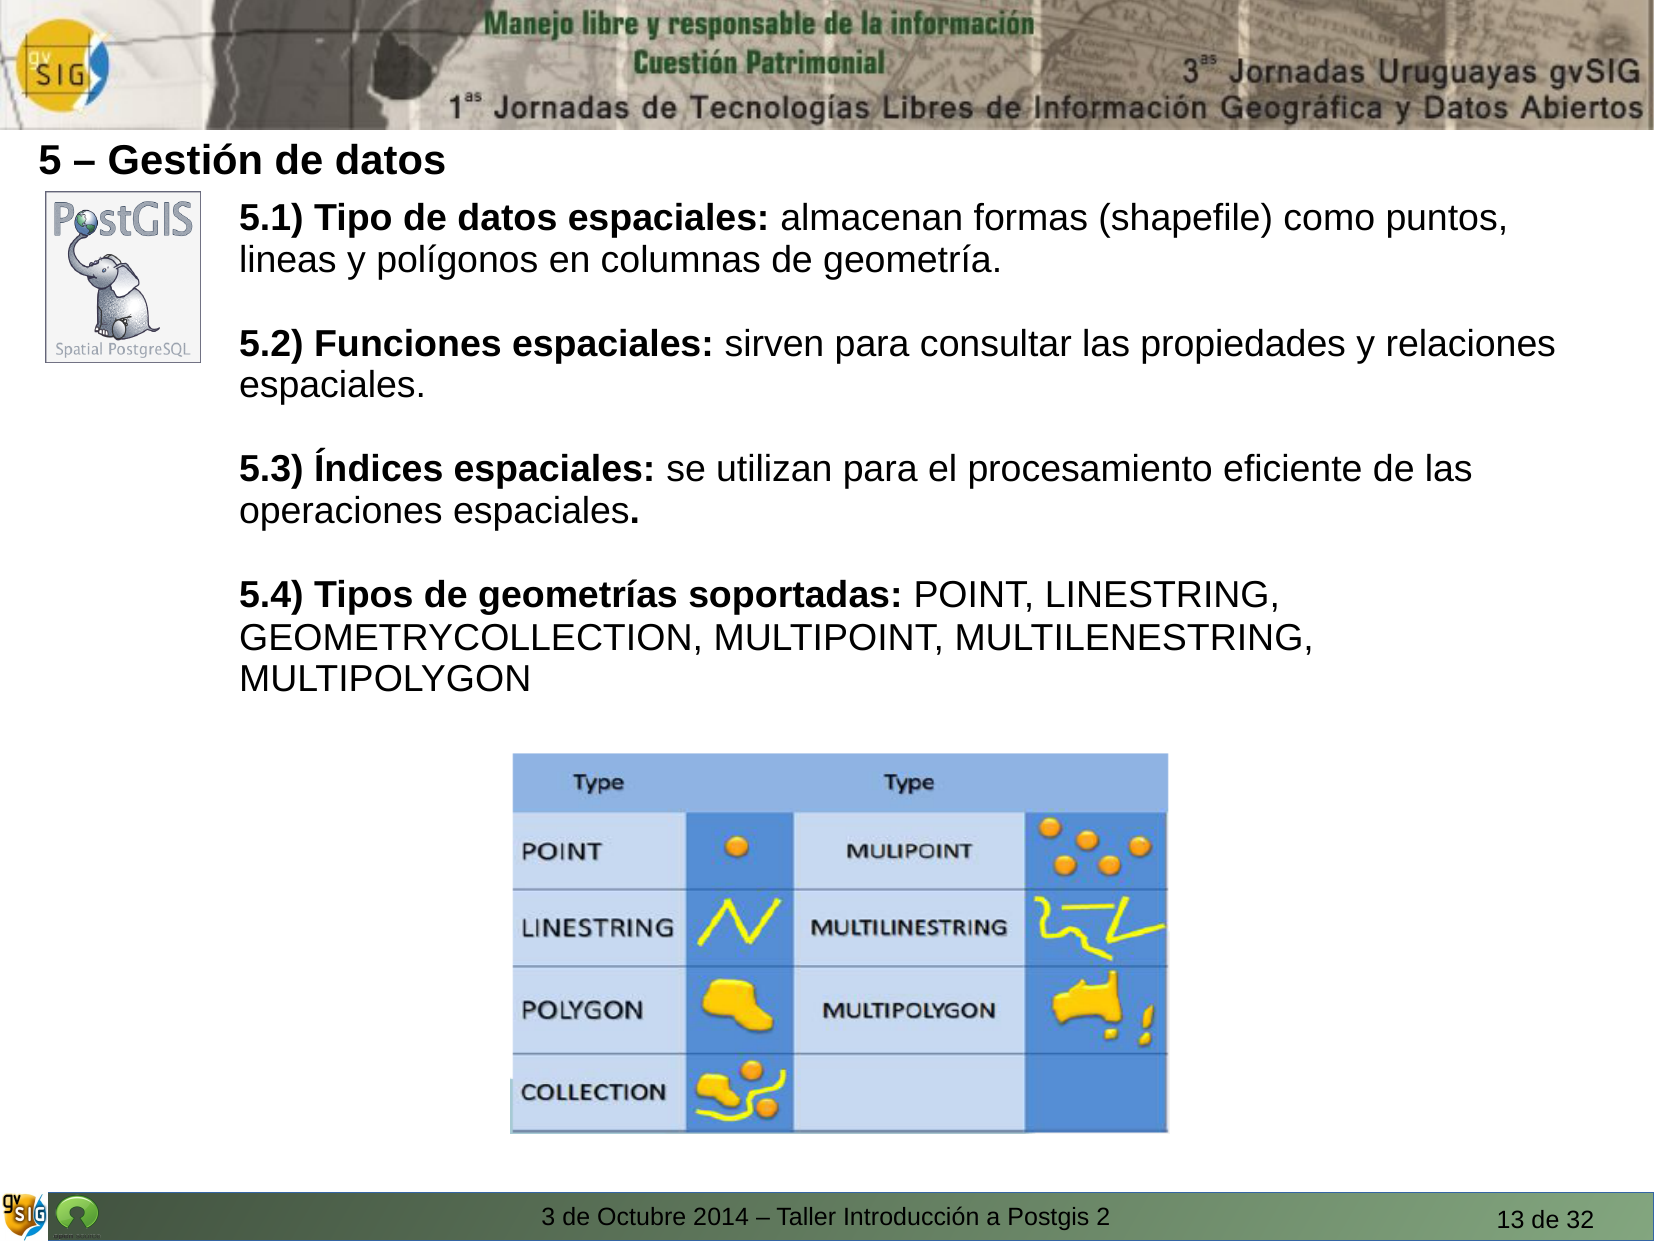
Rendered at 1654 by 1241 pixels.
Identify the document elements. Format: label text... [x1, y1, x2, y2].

picture [405, 326, 1249, 1134]
text_box 5.1) Tipo de datos espaciales: almacenan formas (shapefile) como puntos, lineas y polígonos en columnas de geometría. 5.2) Funciones espaciales: sirven para consultar las propiedades y relaciones espaciales. 5.3) Índices espaciales: se utilizan para el procesamiento eficiente de las operaciones espaciales. 5.4) Tipos de geometrías soportadas: POINT, LINESTRING, GEOMETRYCOLLECTION, MULTIPOINT, MULTILENESTRING, MULTIPOLYGON [224, 188, 1619, 792]
text_box 3 de Octubre 2014 – Taller Introducción a Postgis 2 [107, 1192, 1654, 1241]
picture [45, 191, 201, 363]
picture [0, 1192, 107, 1241]
picture [0, 0, 1654, 130]
text_box <número> de 32 [1481, 1198, 1654, 1241]
text_box 5 – Gestión de datos [23, 129, 1630, 192]
